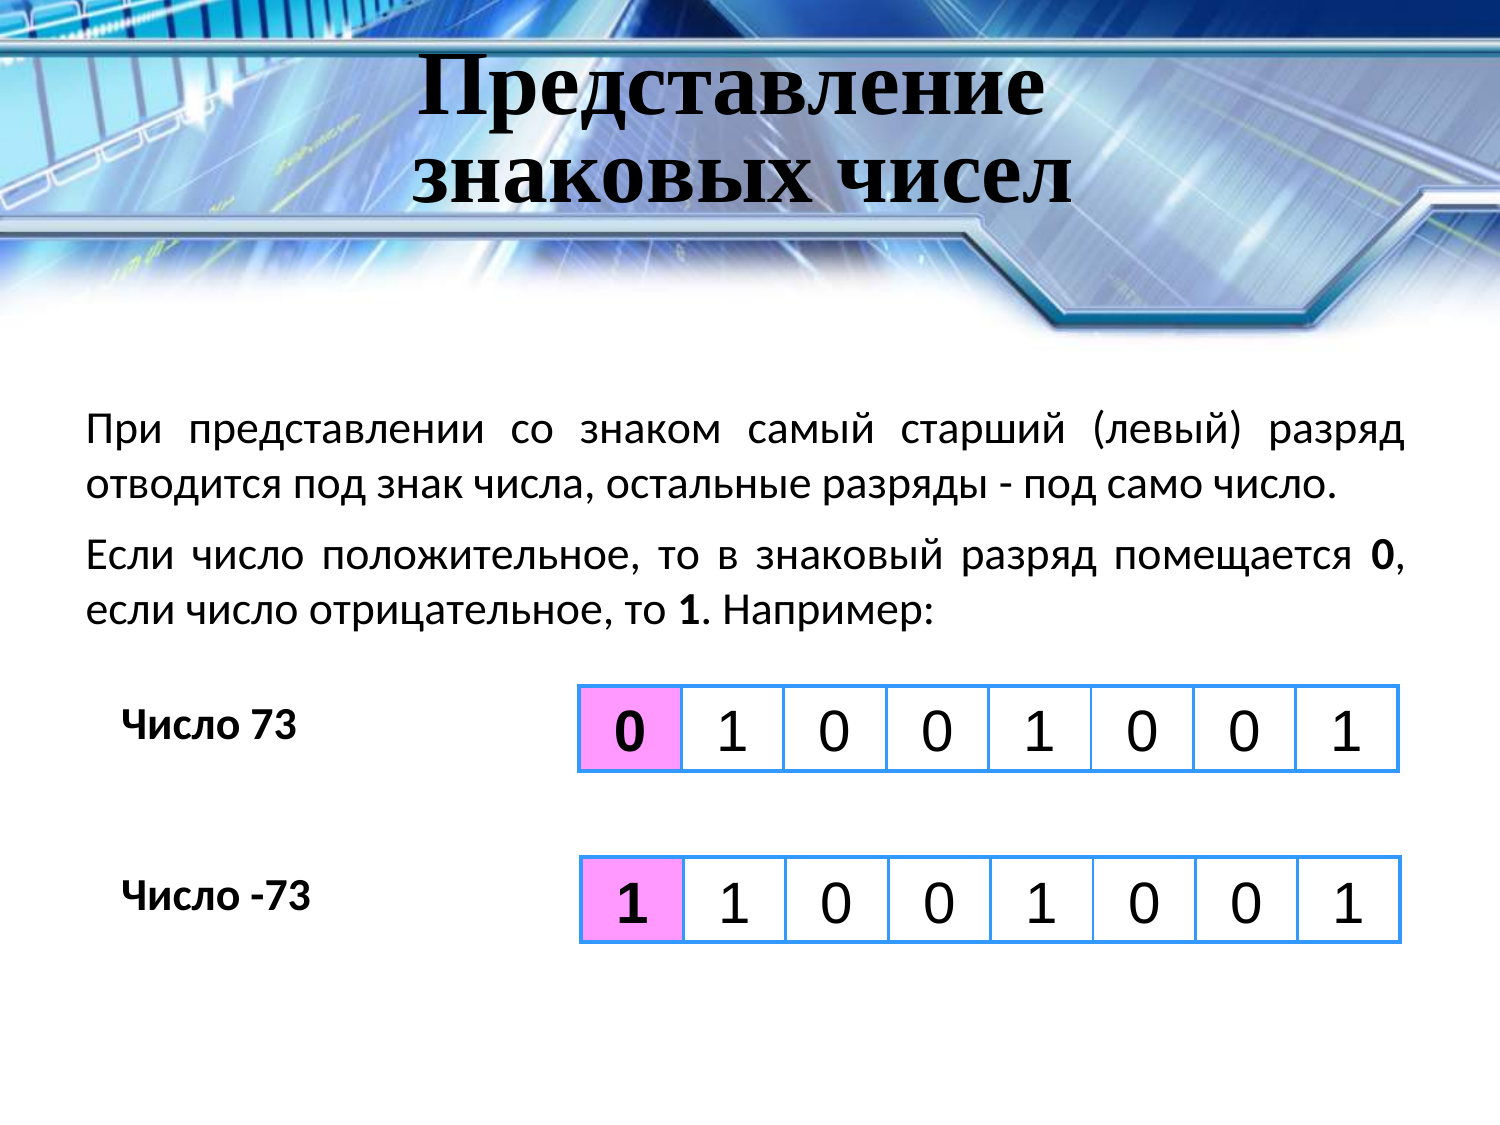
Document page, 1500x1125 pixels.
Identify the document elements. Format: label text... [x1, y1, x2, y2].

table_header 1 [992, 859, 1092, 940]
table_header 1 [990, 688, 1090, 769]
table_header 1 [683, 688, 782, 769]
table_header 0 [888, 688, 987, 769]
text_box Число -73 [106, 857, 449, 928]
table_header 0 [581, 688, 680, 769]
table_header 1 [583, 859, 682, 940]
table_header 0 [1195, 688, 1294, 769]
table_header 0 [1197, 859, 1296, 940]
table_header 1 [685, 859, 784, 940]
text_box Число 73 [106, 686, 449, 756]
picture [0, 0, 1500, 1125]
table_header 0 [785, 688, 885, 769]
table_header 0 [1094, 859, 1194, 940]
table_header 0 [890, 859, 989, 940]
table_header 1 [1299, 859, 1398, 940]
table_header 0 [787, 859, 887, 940]
table_header 0 [1092, 688, 1192, 769]
list При представлении со знаком самый старший (левый) разряд отводится под знак числа, остальные разряды - под само число. Если число положительное, то в знаковый разряд помещается 0, если число отрицательное, то 1. Например: [70, 389, 1421, 1063]
title Представление знаковых чисел [106, 25, 1382, 239]
table_header 1 [1297, 688, 1396, 769]
